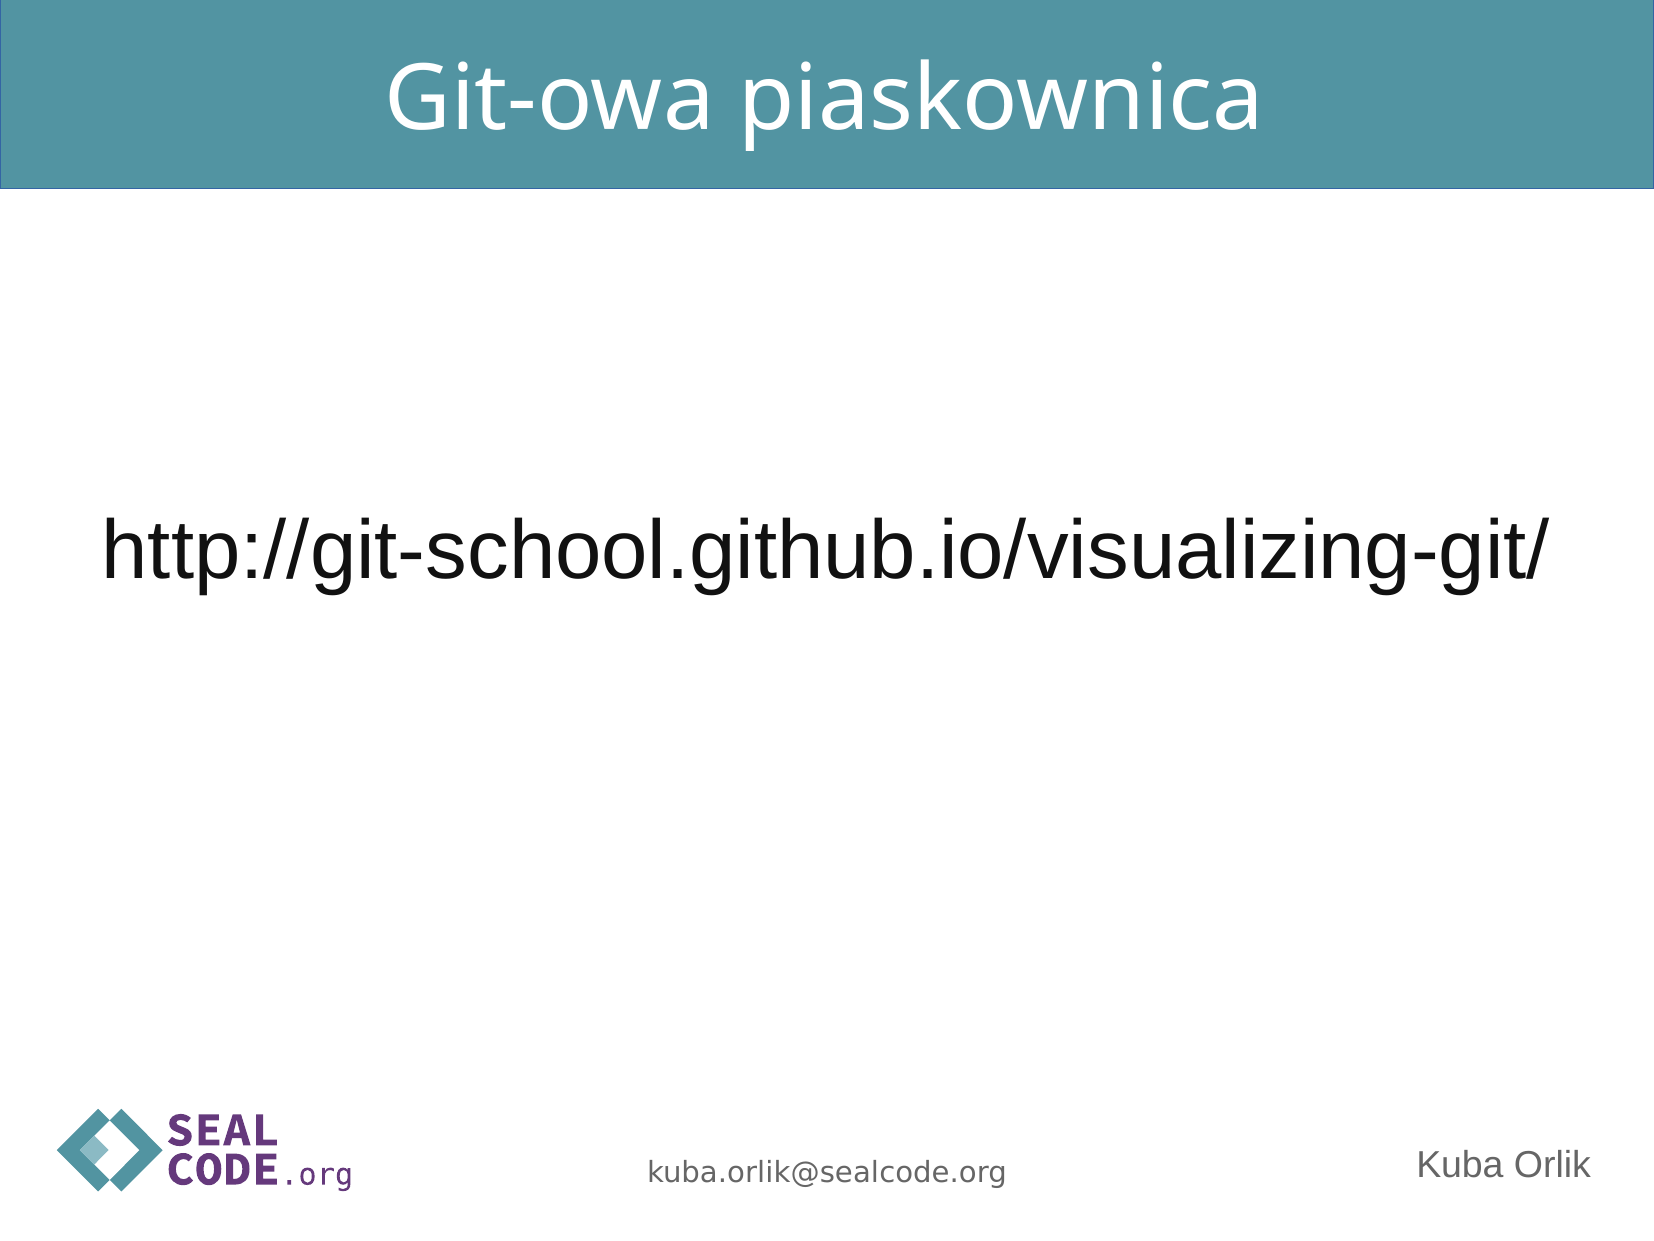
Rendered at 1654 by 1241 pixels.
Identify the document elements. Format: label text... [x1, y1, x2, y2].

text_box http://git-school.github.io/visualizing-git/ [0, 496, 1653, 698]
title Git-owa piaskownica [0, 0, 1650, 188]
